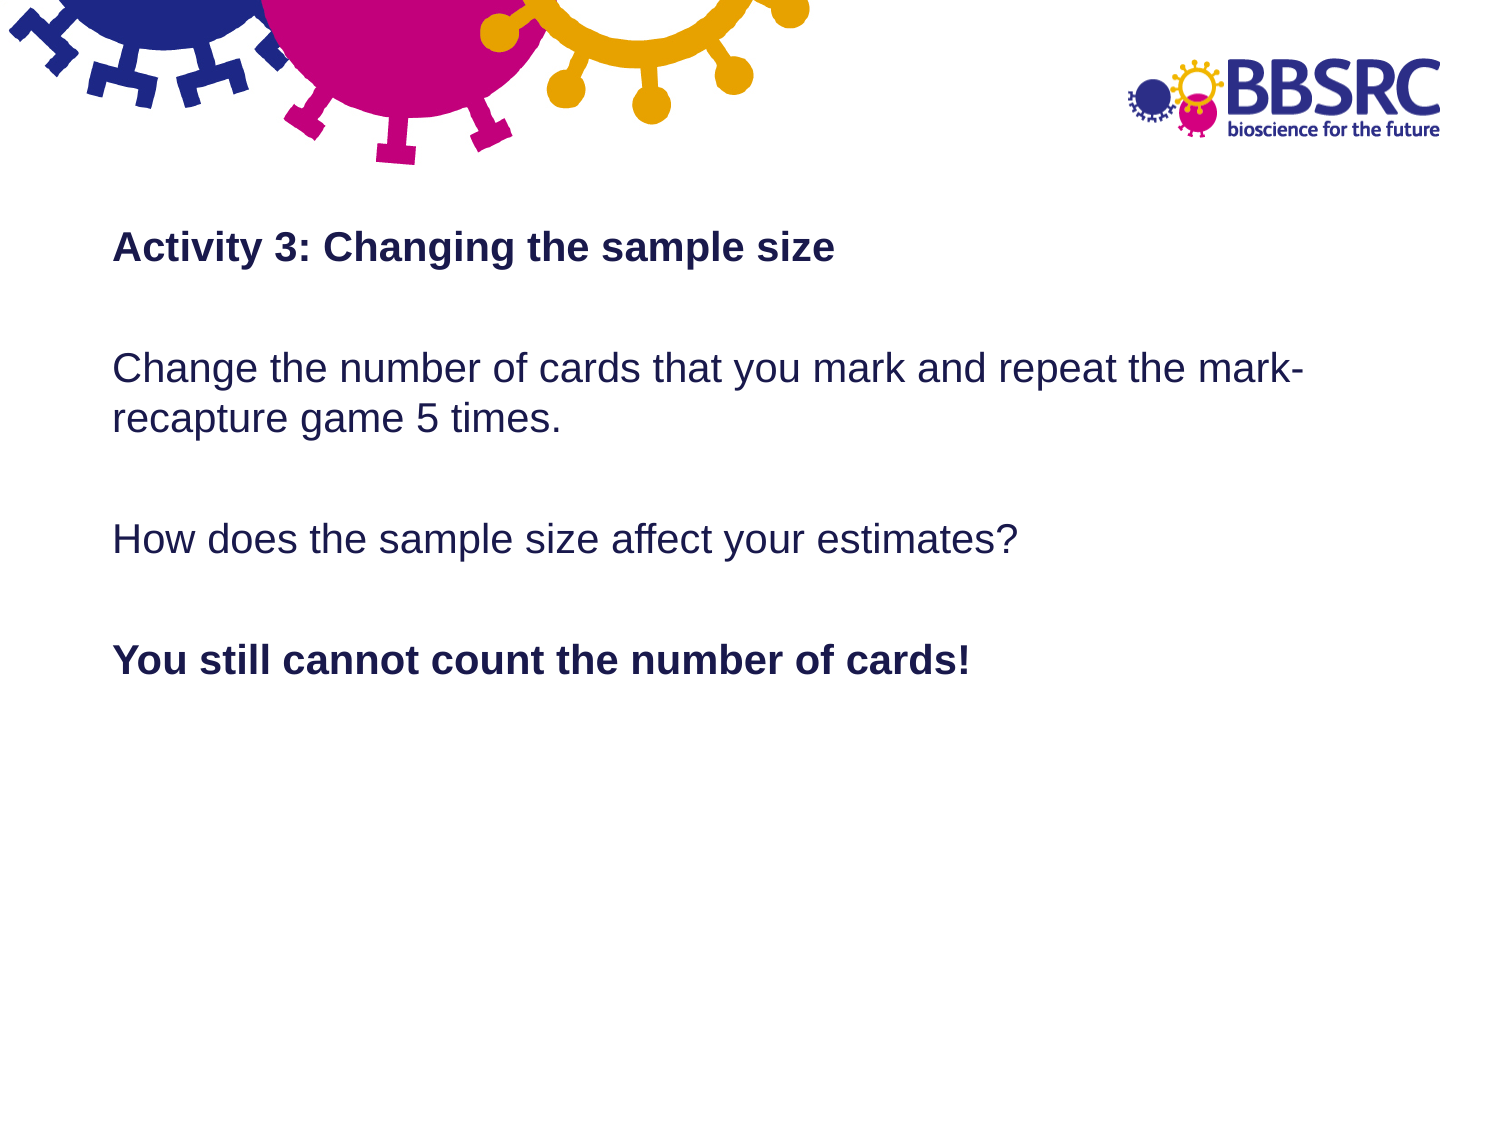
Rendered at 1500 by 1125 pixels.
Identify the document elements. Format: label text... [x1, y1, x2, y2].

list Activity 3: Changing the sample size Change the number of cards that you mark and repeat the mark-recapture game 5 times. How does the sample size affect your estimates? You still cannot count the number of cards! [112, 219, 1377, 1012]
